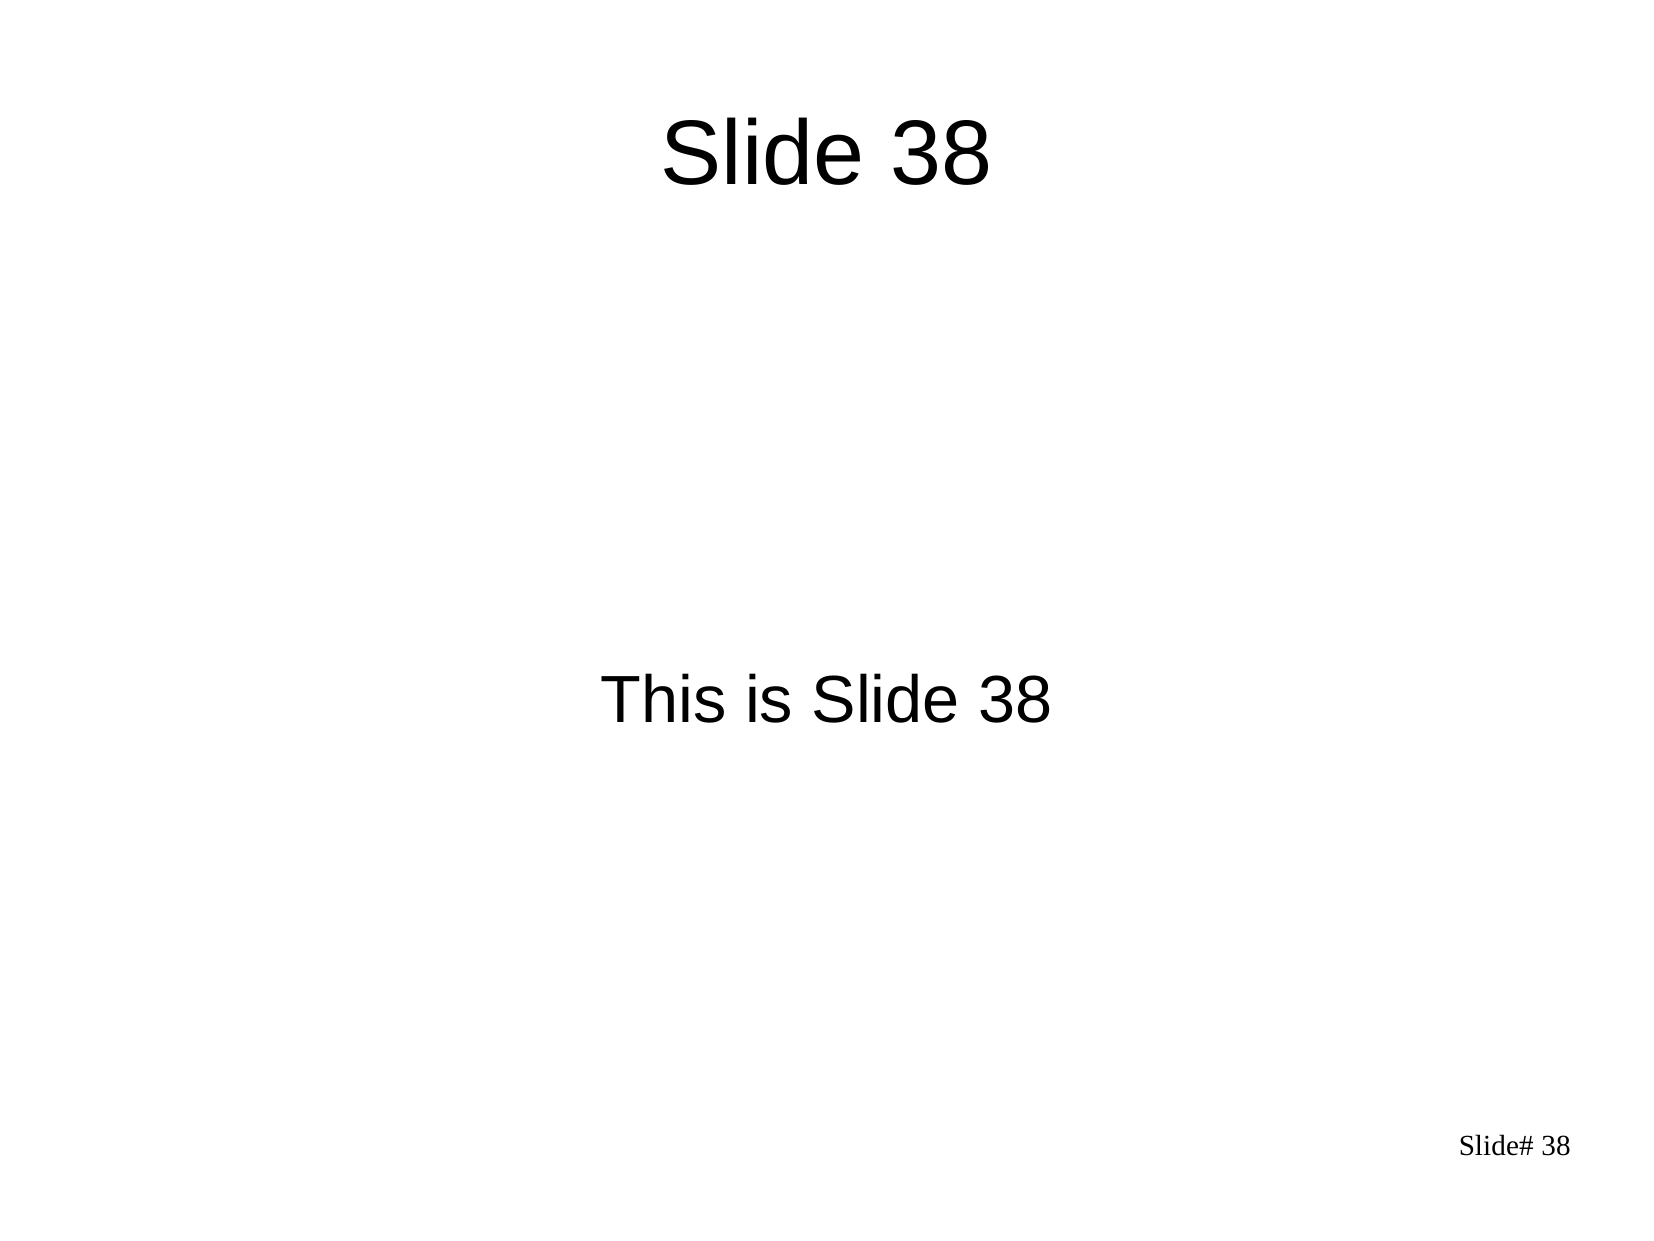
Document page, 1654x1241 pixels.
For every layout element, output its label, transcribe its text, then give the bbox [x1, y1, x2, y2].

subtitle This is Slide 38 [82, 290, 1571, 1109]
title Slide 38 [82, 49, 1571, 257]
